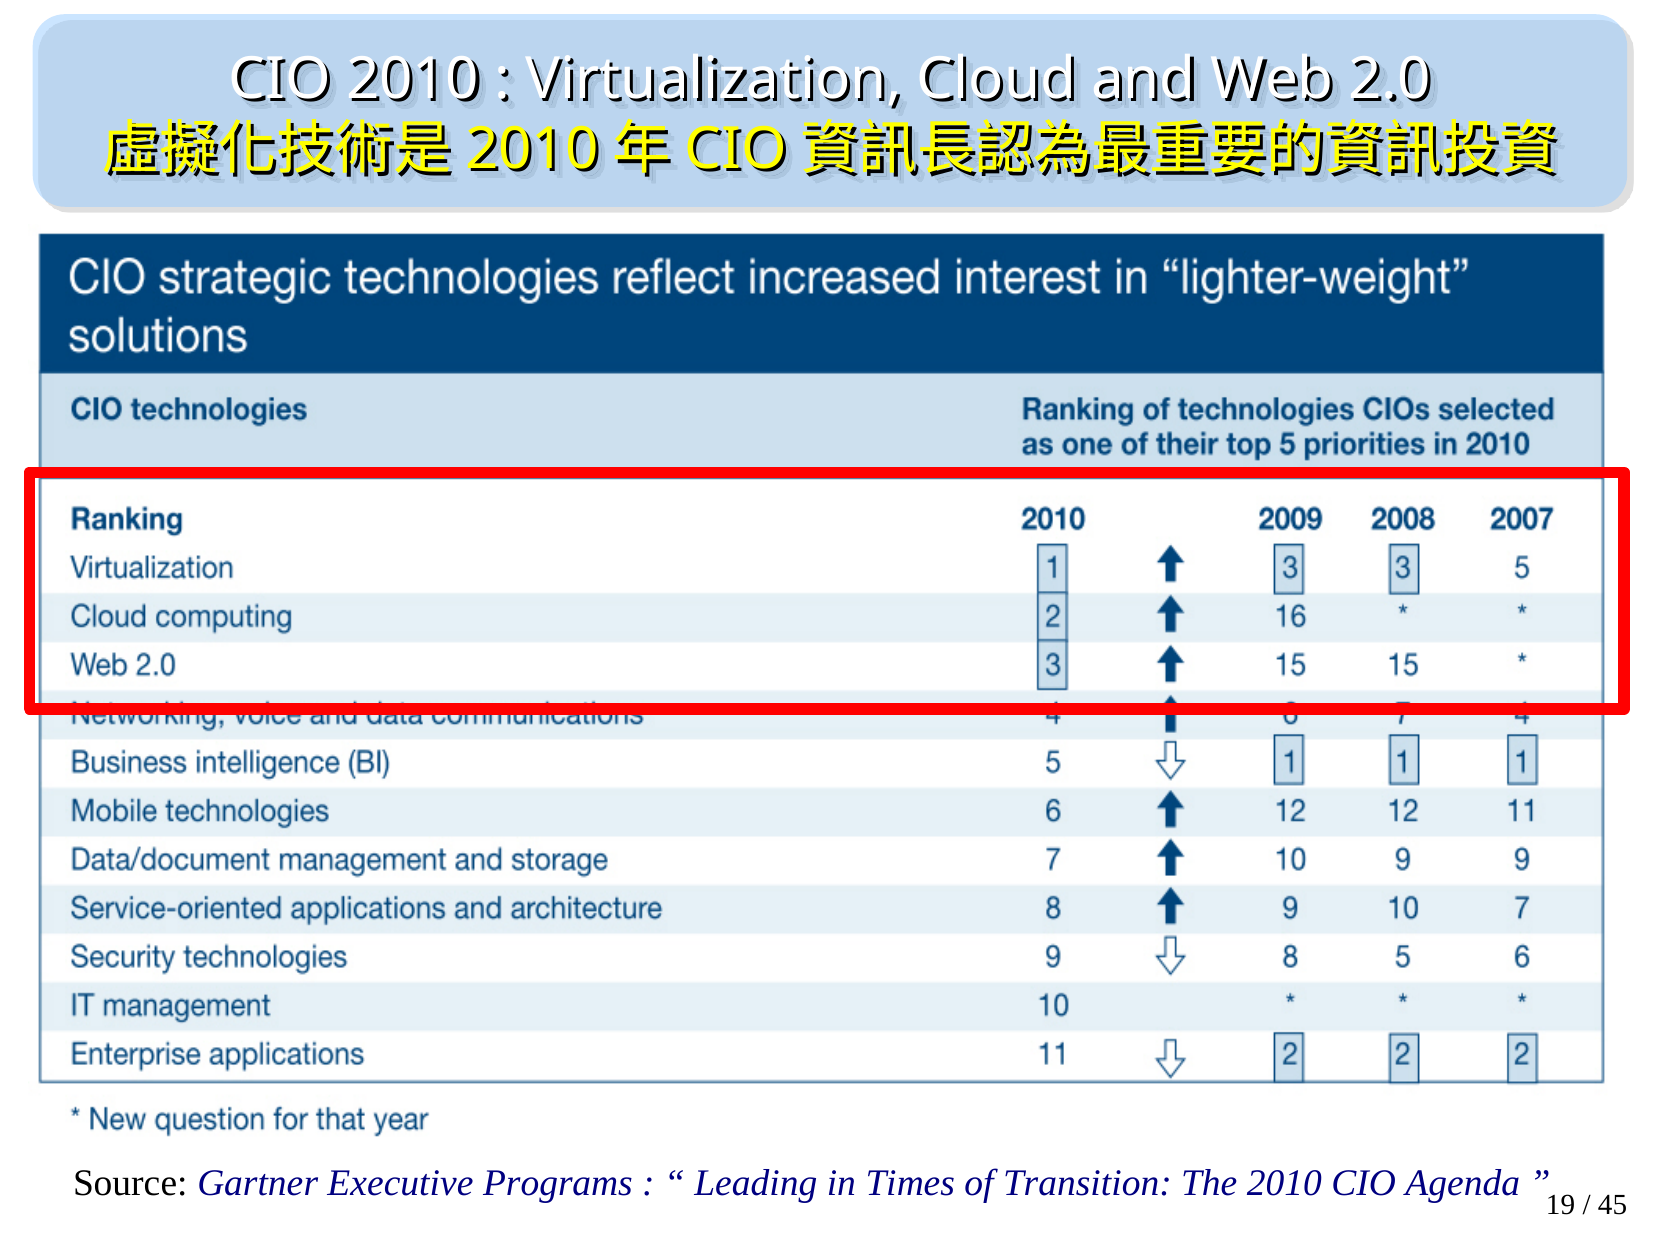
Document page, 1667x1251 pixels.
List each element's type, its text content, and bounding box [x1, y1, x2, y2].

picture [28, 715, 1625, 1150]
text_box CIO 2010 : Virtualization, Cloud and Web 2.0 虛擬化技術是2010年CIO資訊長認為最重要的資訊投資 [32, 14, 1628, 207]
picture [35, 478, 1618, 703]
picture [28, 224, 1625, 467]
text_box Source: Gartner Executive Programs : “ Leading in Times of Transition: The 2010 CIO Agenda ” [58, 1150, 1594, 1226]
